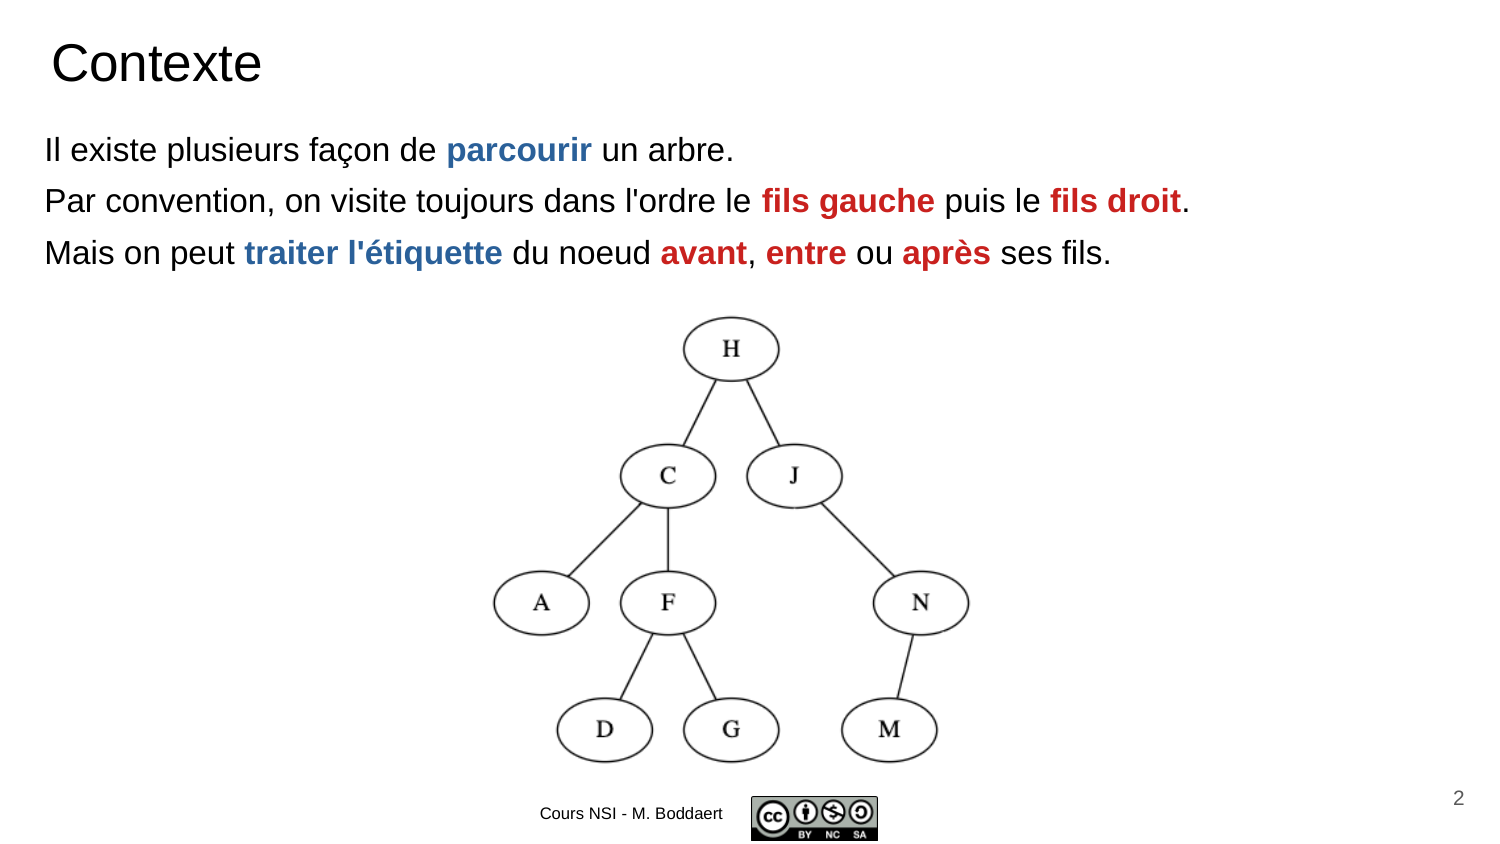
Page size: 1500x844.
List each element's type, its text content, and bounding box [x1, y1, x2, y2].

picture [490, 312, 981, 769]
title Contexte [51, 13, 1449, 108]
text_box Il existe plusieurs façon de parcourir un arbre. Par convention, on visite toujours dans l'ordre le fils gauche puis le fils droit. Mais on peut traiter l'étiquette du noeud avant, entre ou après ses fils. [29, 120, 1477, 296]
slide_number <numéro> [1389, 764, 1480, 830]
picture [751, 796, 878, 841]
